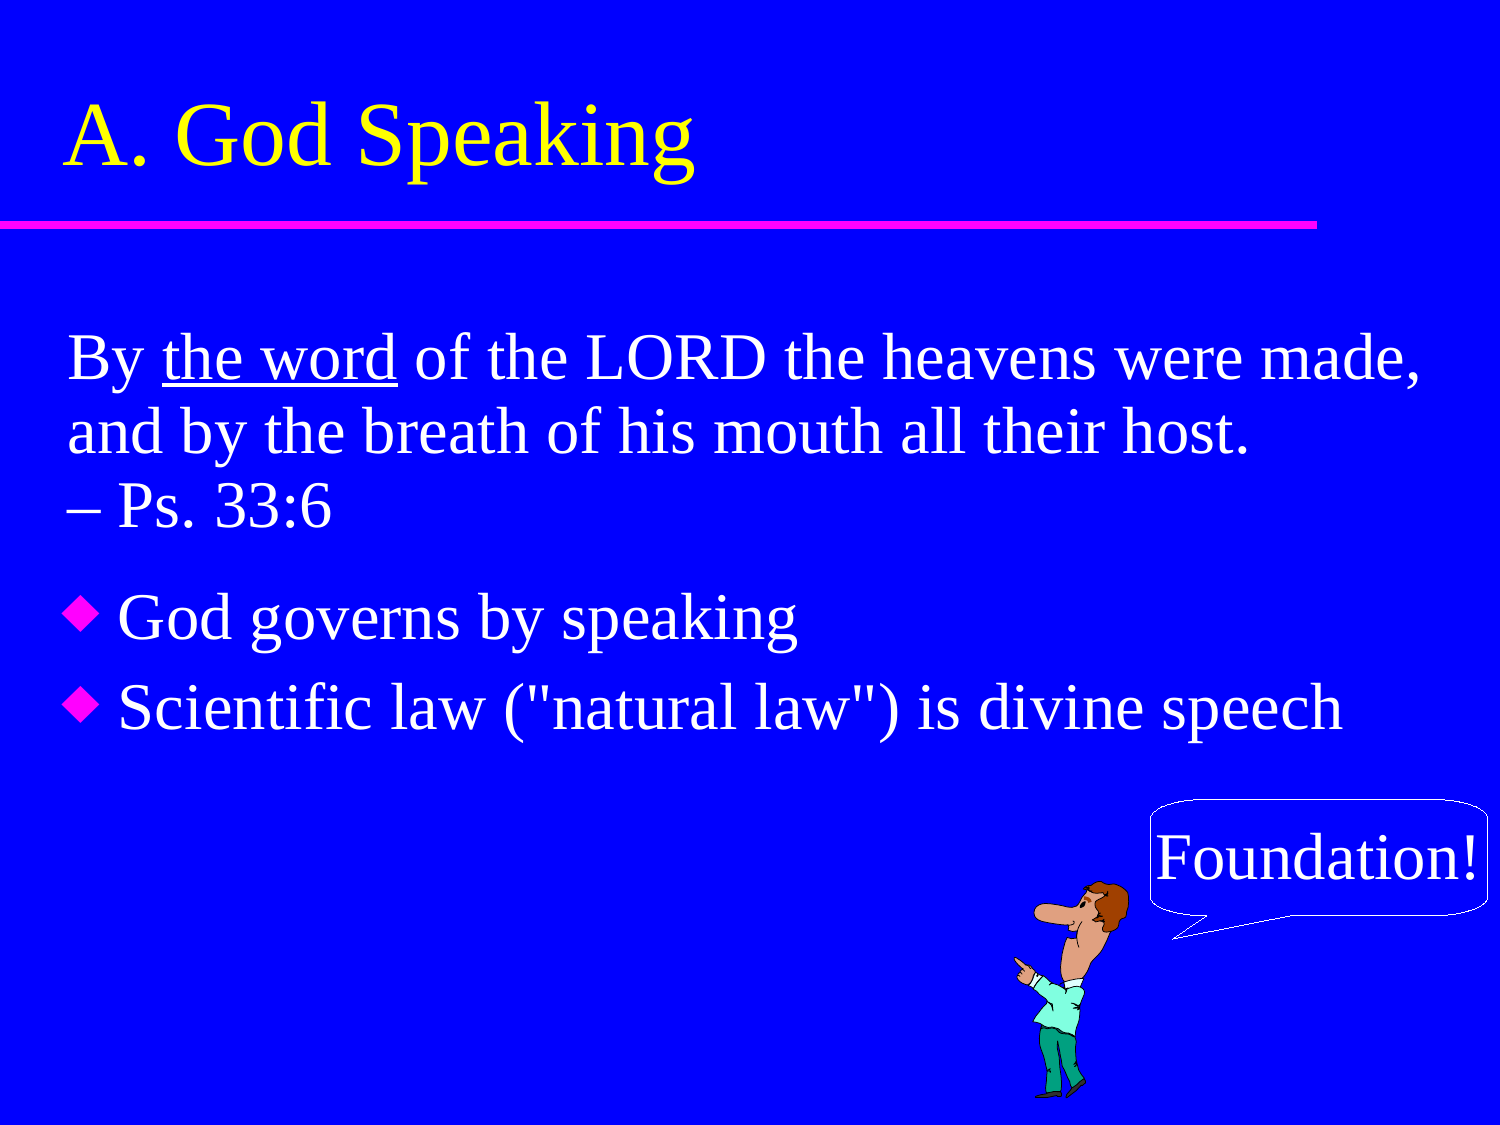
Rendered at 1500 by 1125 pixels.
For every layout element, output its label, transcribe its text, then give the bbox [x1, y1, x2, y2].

title A. God Speaking [62, 43, 1338, 225]
list God governs by speaking Scientific law ("natural law") is divine speech [61, 579, 1403, 948]
picture [1009, 877, 1133, 1104]
text_box Foundation! [1150, 799, 1488, 940]
text_box By the word of the LORD the heavens were made, and by the breath of his mouth all their host. – Ps. 33:6 [52, 312, 1457, 550]
